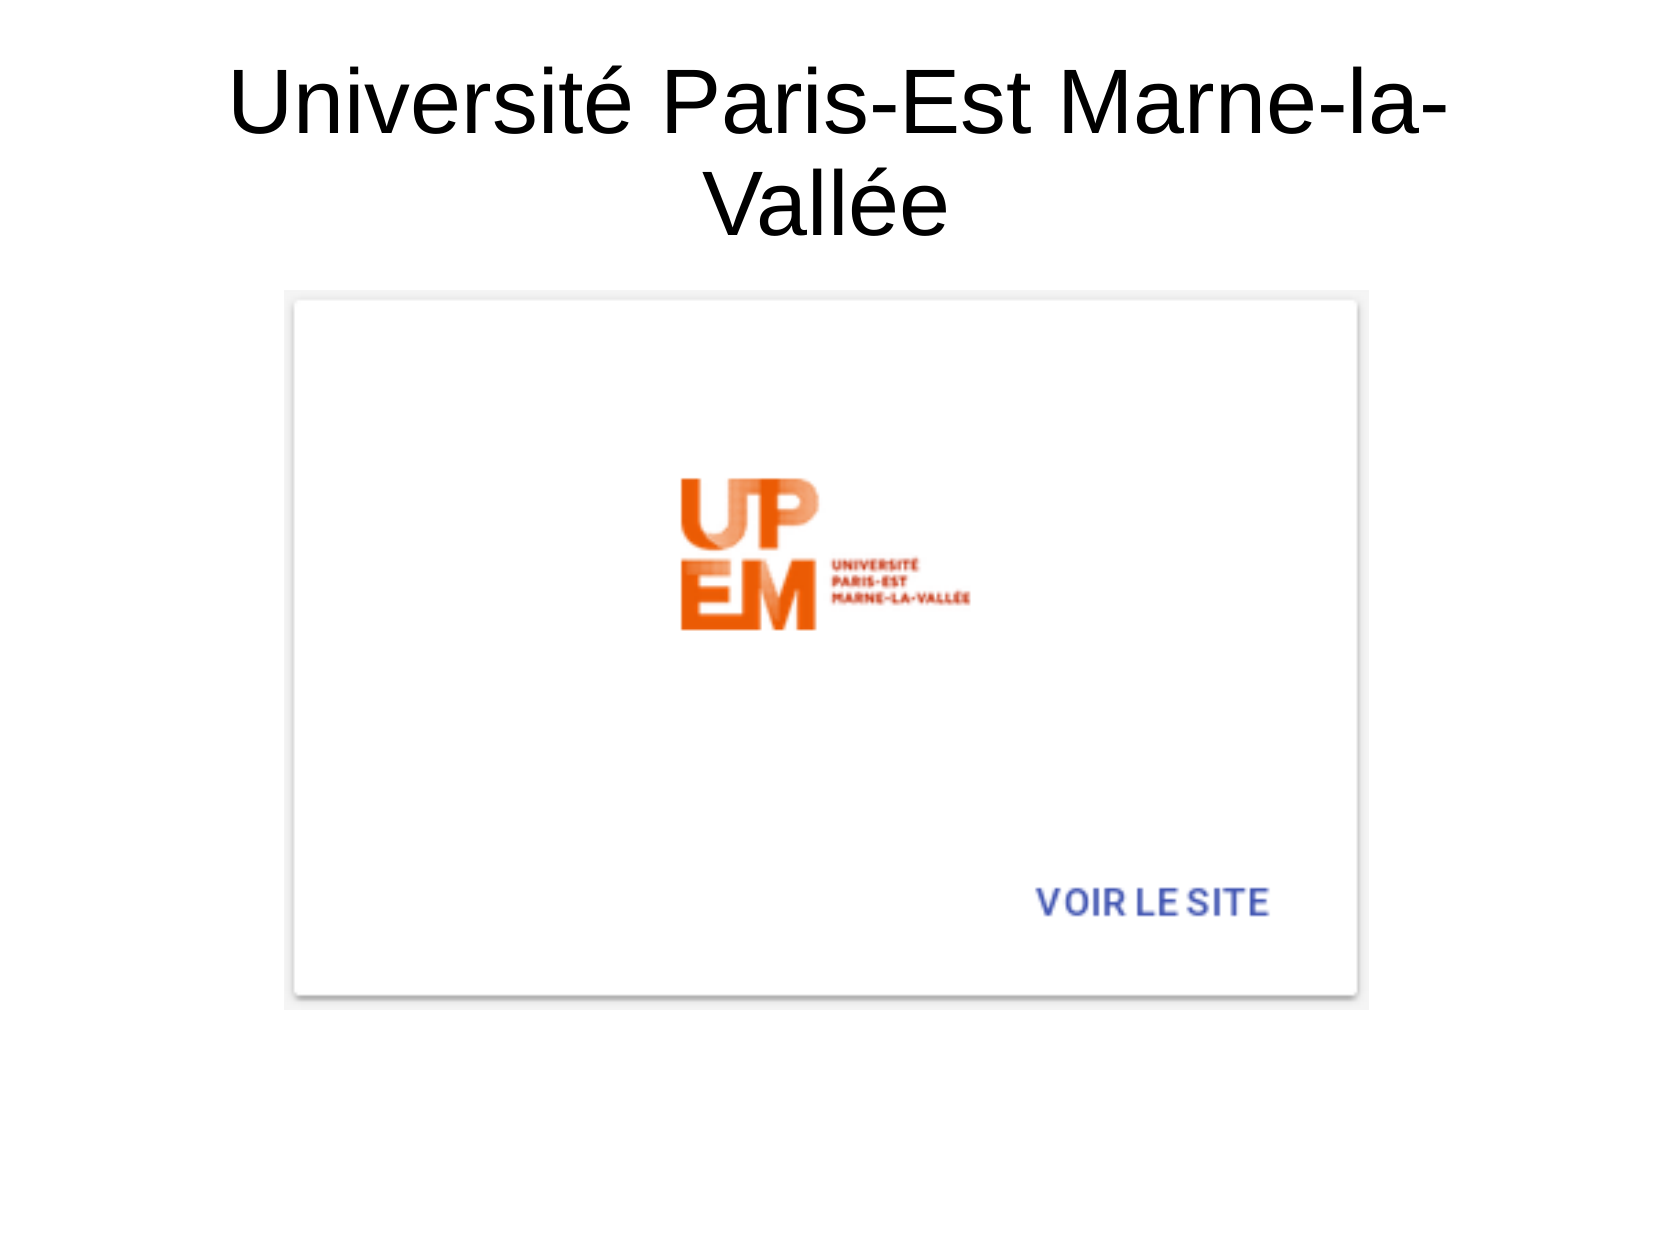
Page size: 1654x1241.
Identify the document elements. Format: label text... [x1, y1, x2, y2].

picture [284, 290, 1369, 1010]
title Université Paris-Est Marne-la-Vallée [82, 49, 1571, 257]
